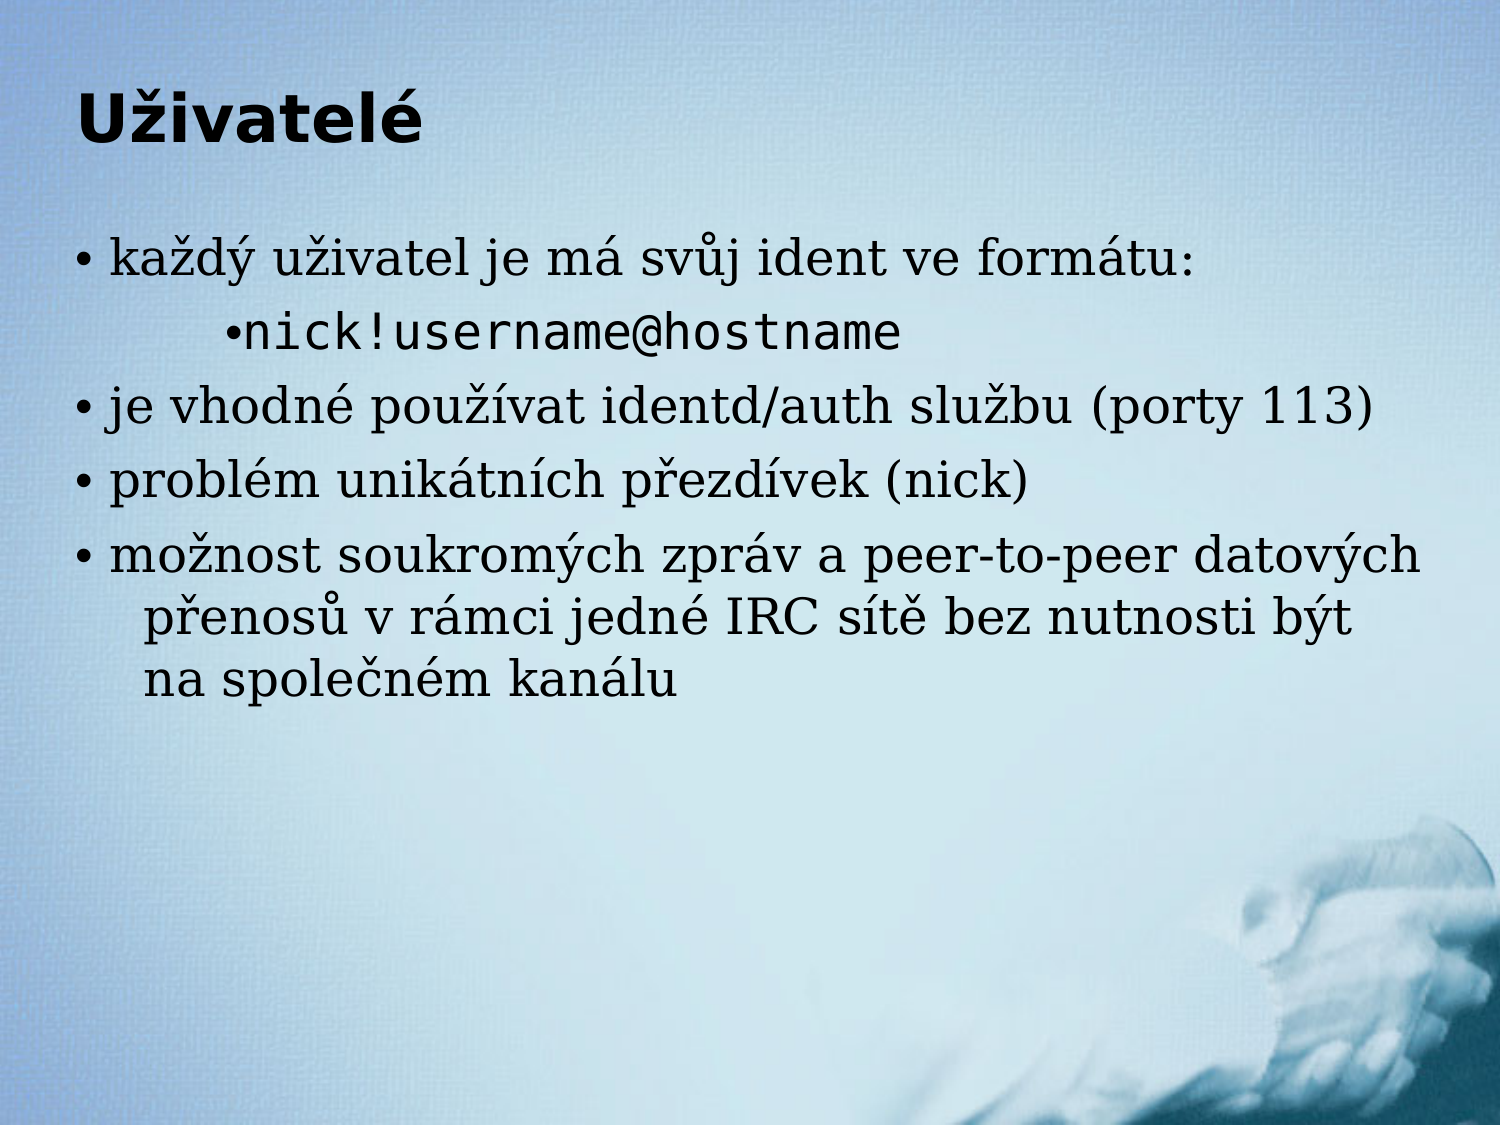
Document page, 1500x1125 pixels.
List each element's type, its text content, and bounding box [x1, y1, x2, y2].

text_box každý uživatel je má svůj ident ve formátu: nick!username@hostname je vhodné používat identd/auth službu (porty 113) problém unikátních přezdívek (nick) možnost soukromých zpráv a peer-to-peer datových přenosů v rámci jedné IRC sítě bez nutnosti být na společném kanálu [75, 225, 1426, 705]
picture [0, 0, 1500, 1125]
text_box Uživatelé [75, 75, 1463, 153]
